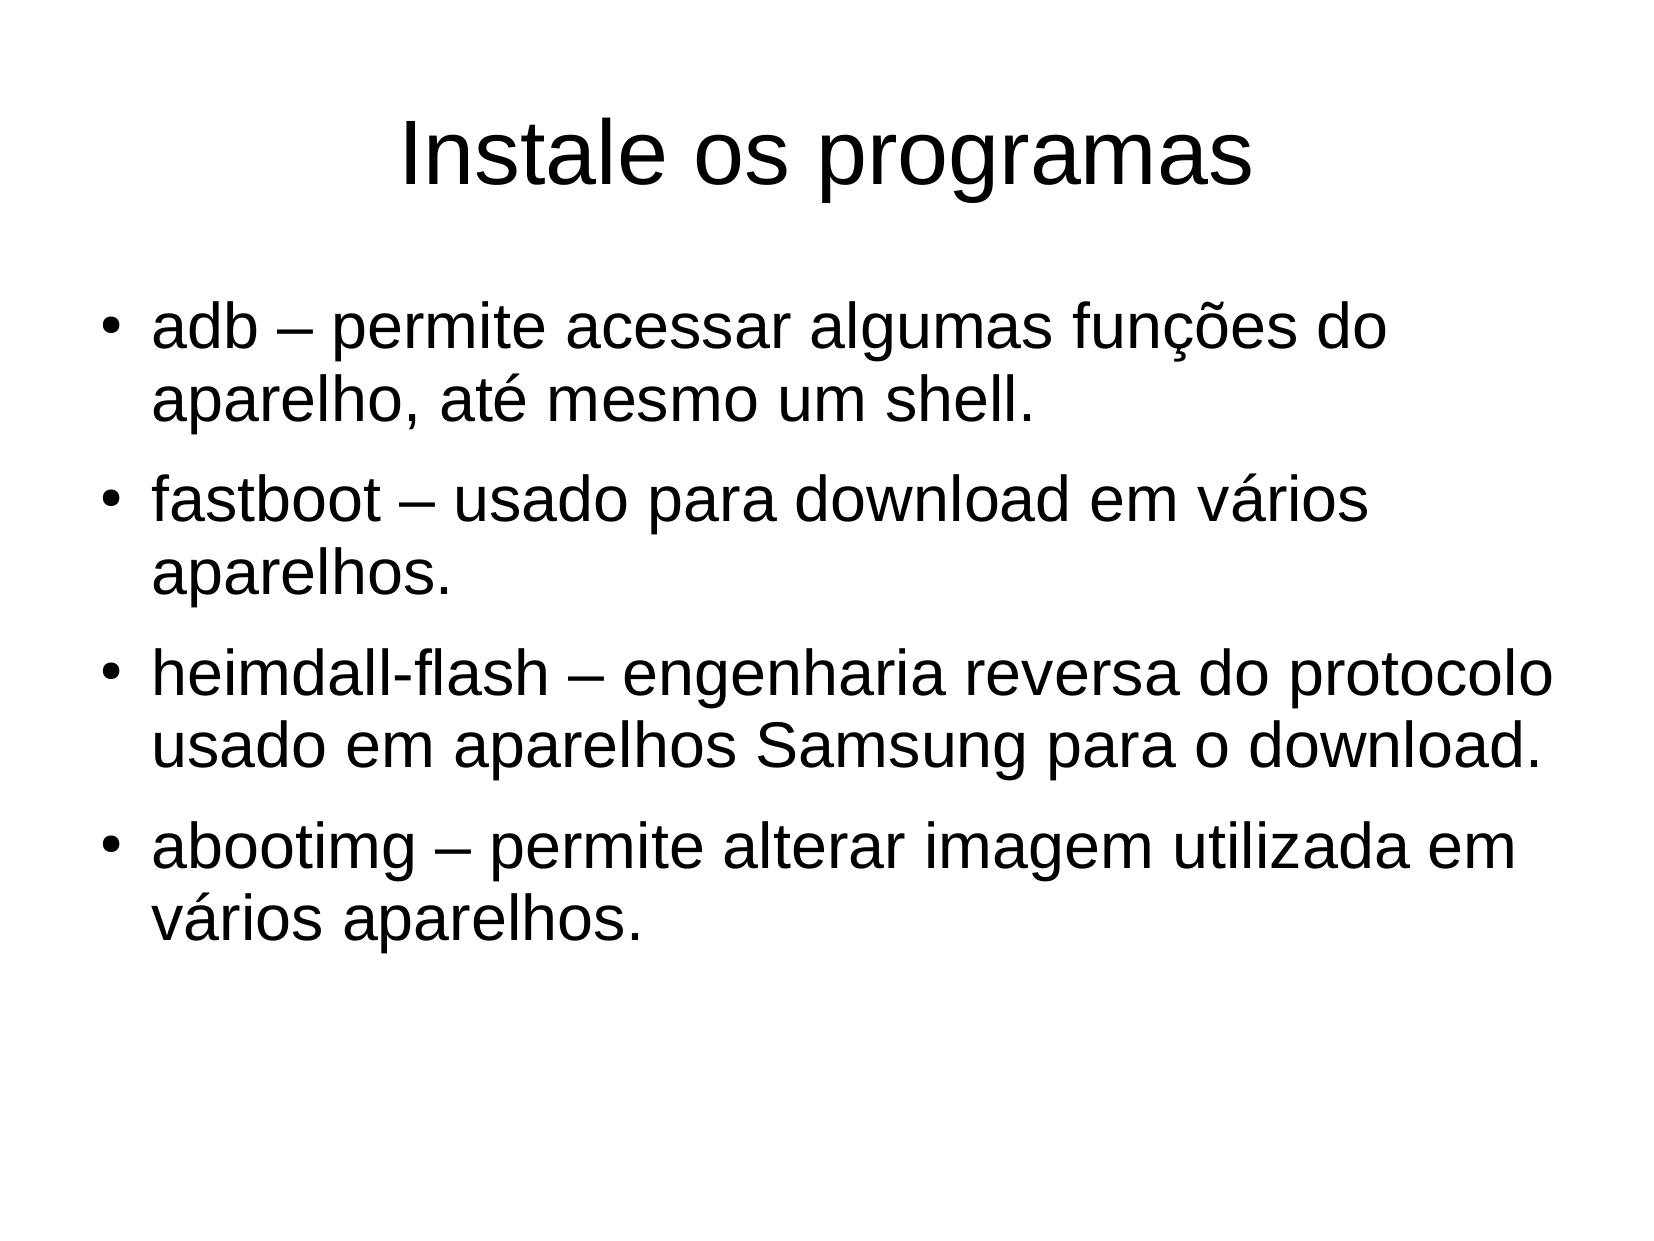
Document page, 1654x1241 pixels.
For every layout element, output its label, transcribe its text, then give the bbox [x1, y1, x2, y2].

title Instale os programas [82, 49, 1571, 257]
list adb – permite acessar algumas funções do aparelho, até mesmo um shell. fastboot – usado para download em vários aparelhos. heimdall-flash – engenharia reversa do protocolo usado em aparelhos Samsung para o download. abootimg – permite alterar imagem utilizada em vários aparelhos. [82, 290, 1571, 1010]
